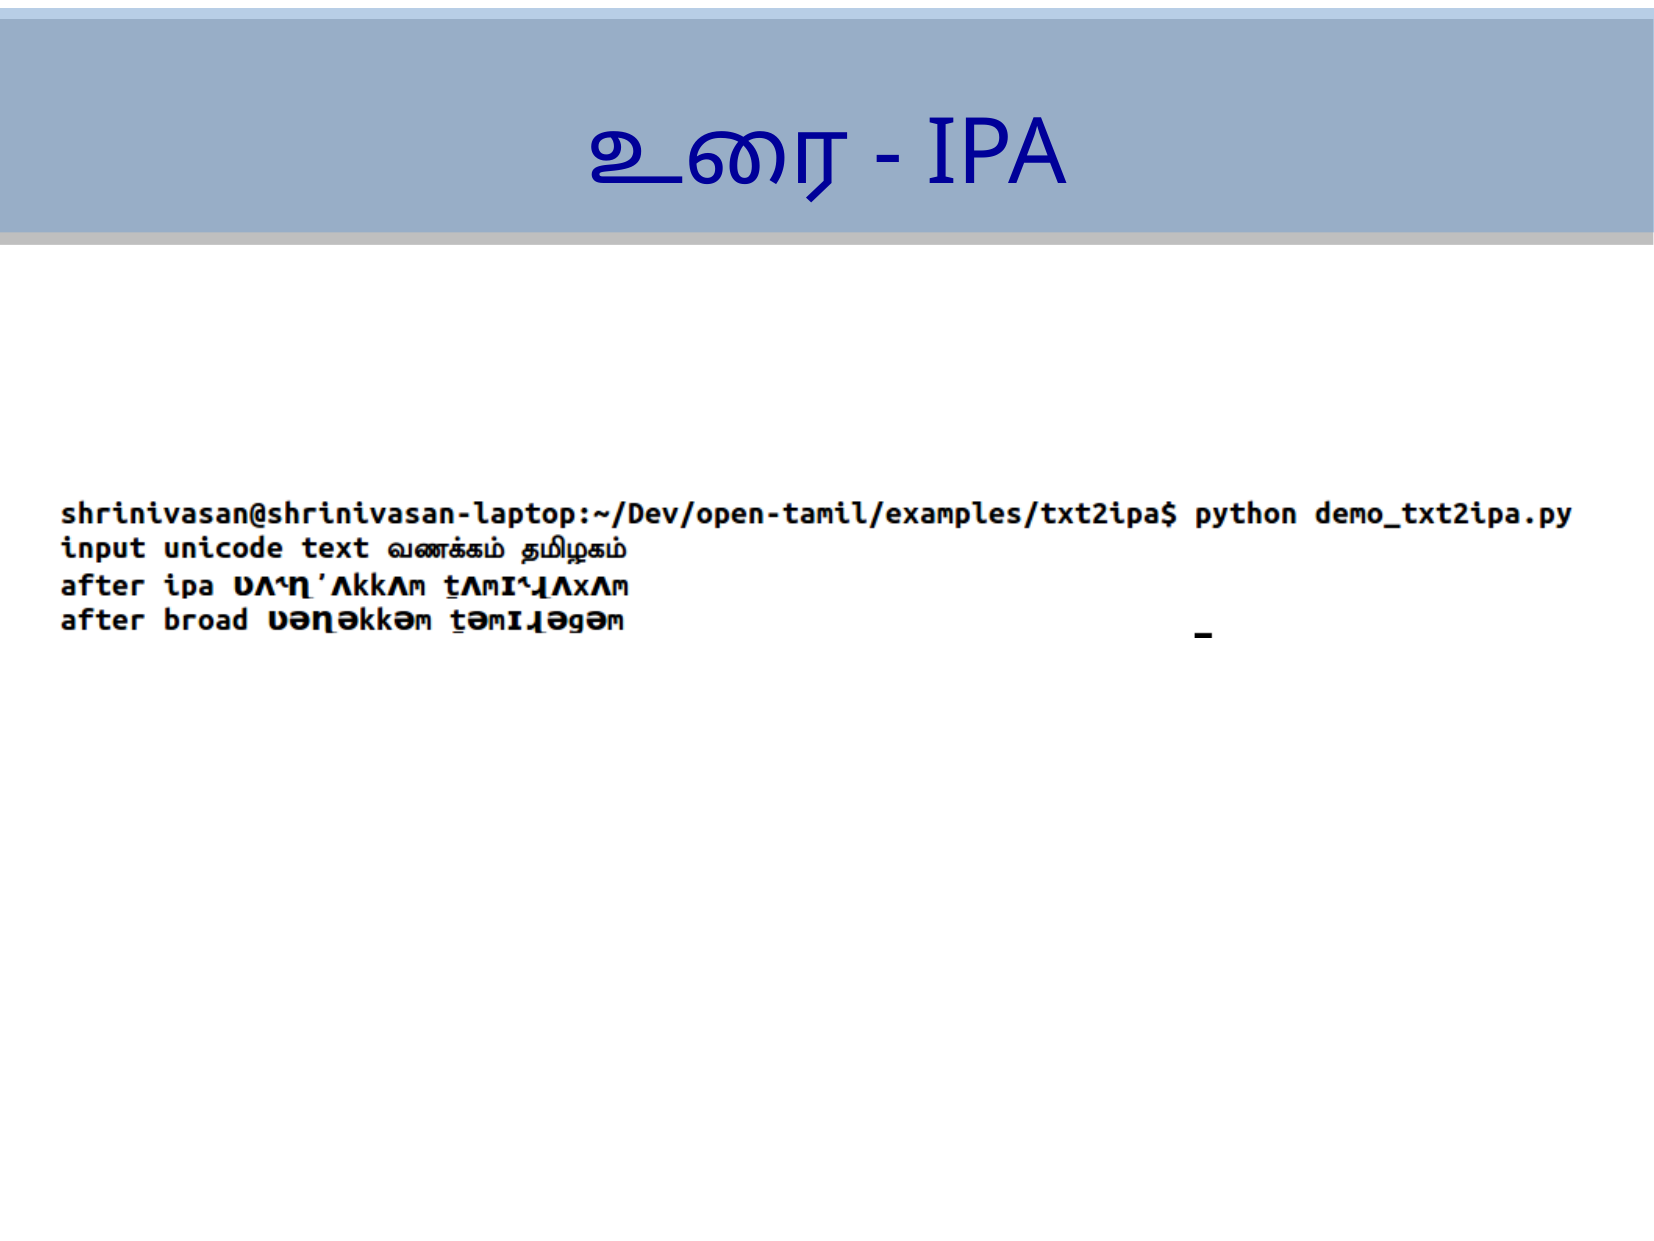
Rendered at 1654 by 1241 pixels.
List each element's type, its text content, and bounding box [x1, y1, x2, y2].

picture [59, 497, 1645, 638]
text_box [0, 8, 1654, 233]
title உரை - IPA [82, 49, 1571, 257]
